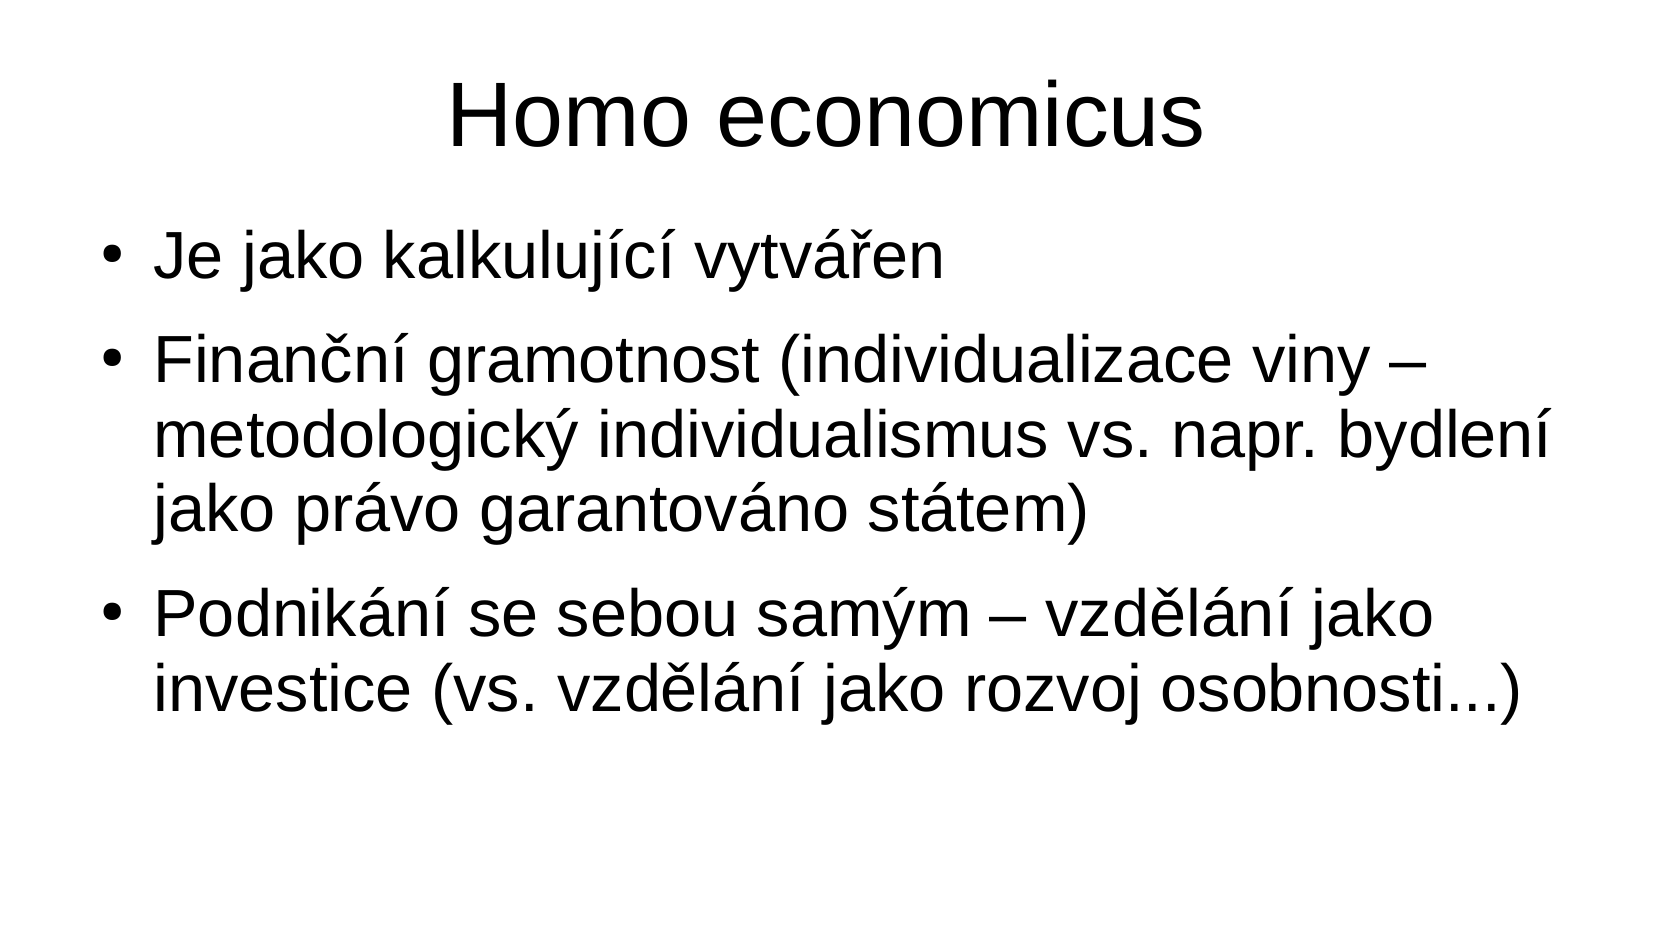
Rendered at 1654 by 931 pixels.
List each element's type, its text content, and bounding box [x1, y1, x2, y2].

title Homo economicus [82, 37, 1571, 193]
list Je jako kalkulující vytvářen Finanční gramotnost (individualizace viny – metodologický individualismus vs. napr. bydlení jako právo garantováno státem) Podnikání se sebou samým – vzdělání jako investice (vs. vzdělání jako rozvoj osobnosti...) [82, 217, 1571, 758]
